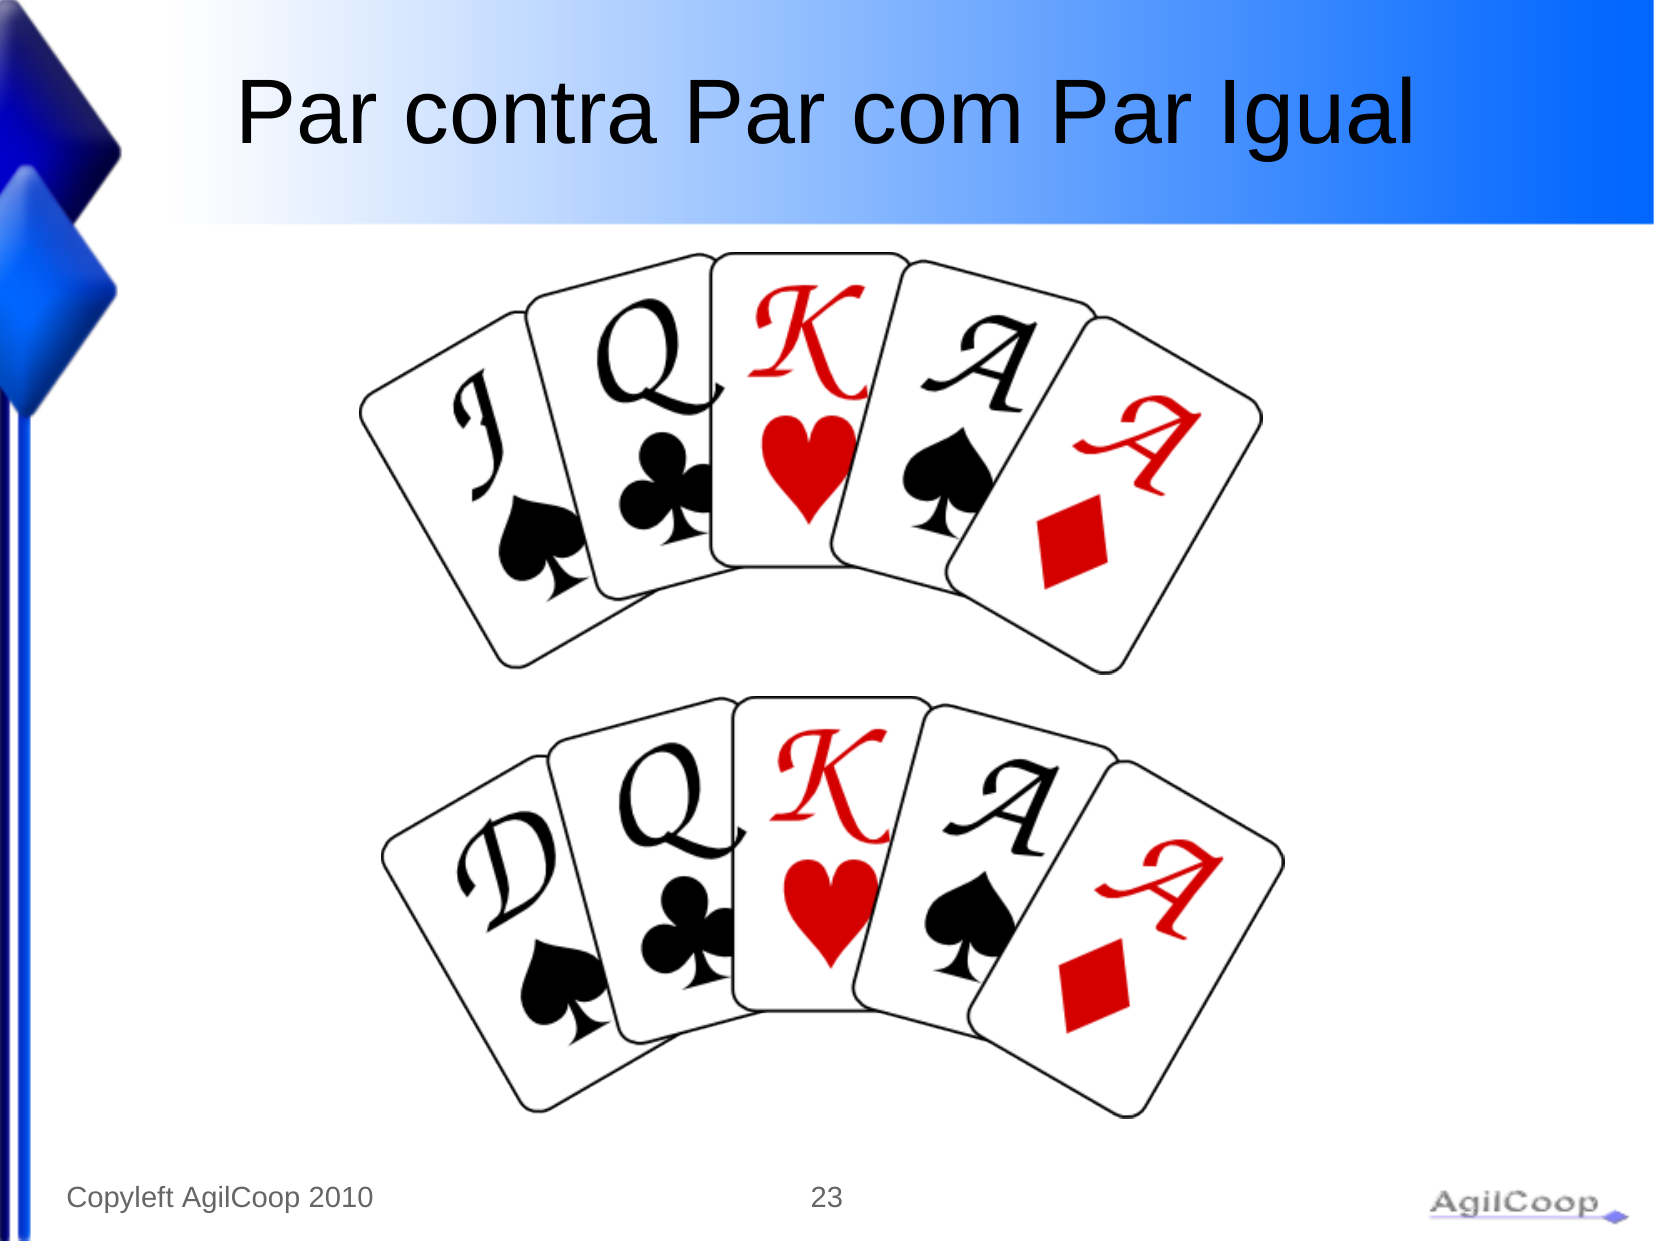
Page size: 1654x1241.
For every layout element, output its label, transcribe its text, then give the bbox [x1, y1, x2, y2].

title Par contra Par com Par Igual [82, 8, 1571, 216]
picture [0, 0, 1654, 1241]
